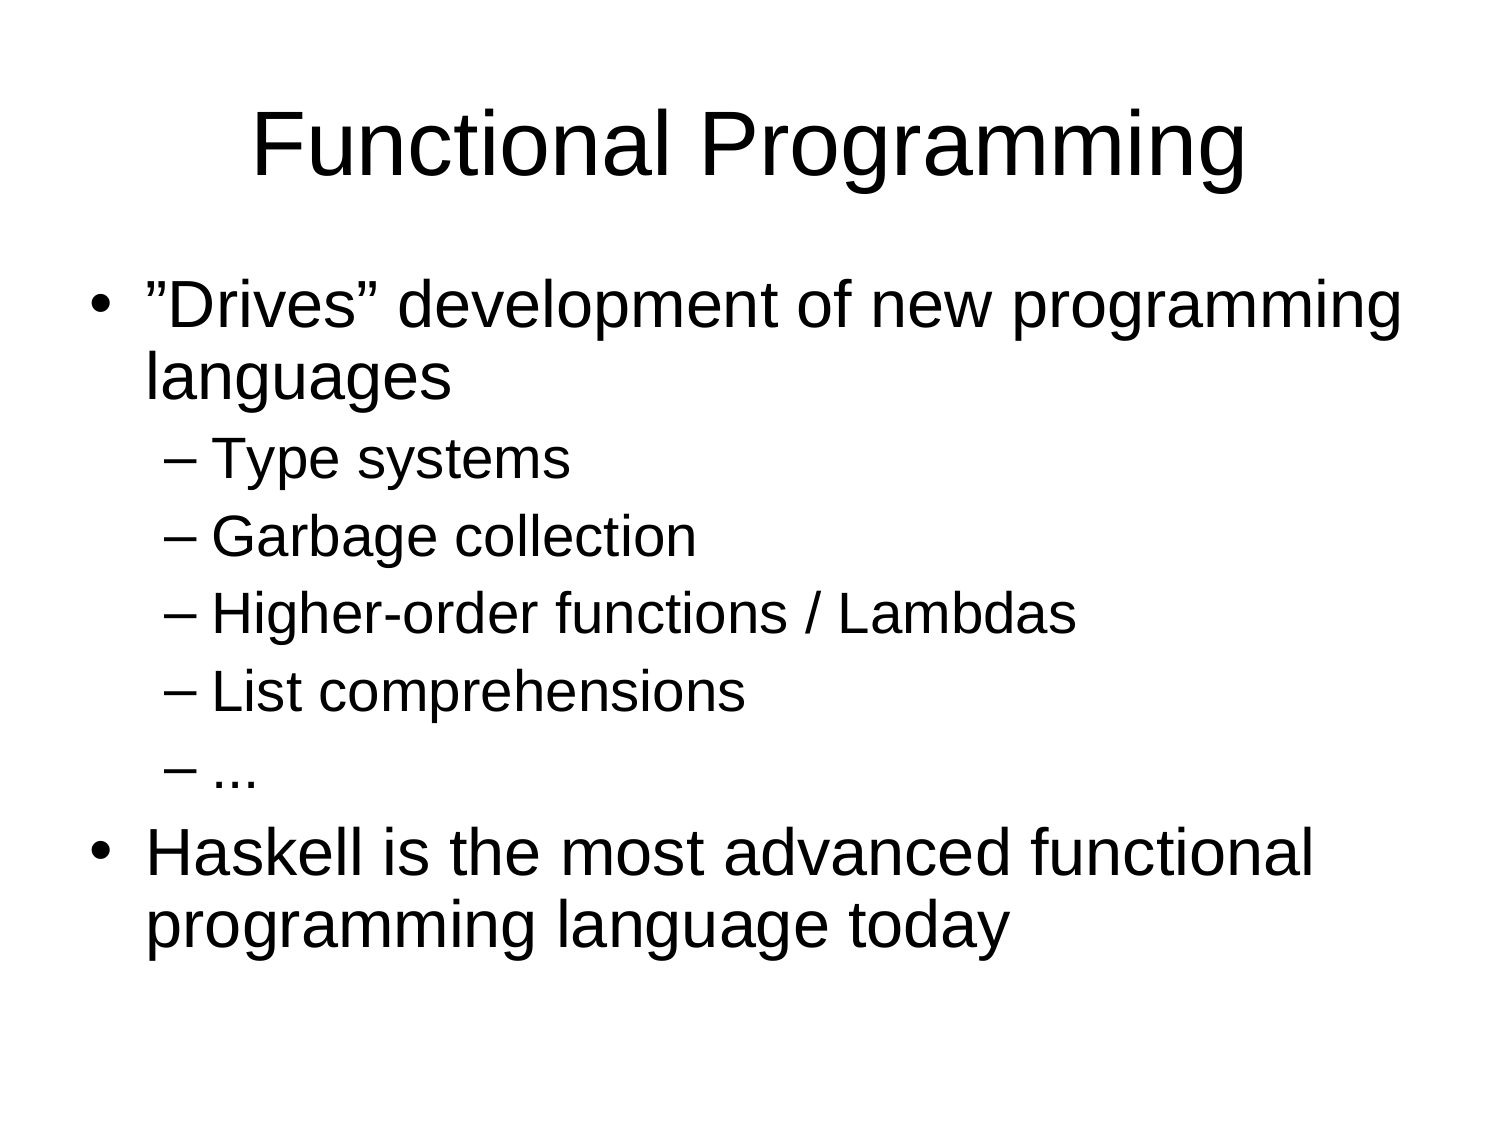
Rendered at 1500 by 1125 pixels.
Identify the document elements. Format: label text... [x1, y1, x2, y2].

title Functional Programming [75, 45, 1426, 233]
list ”Drives” development of new programming languages Type systems Garbage collection Higher-order functions / Lambdas List comprehensions ... Haskell is the most advanced functional programming language today [75, 262, 1426, 1005]
